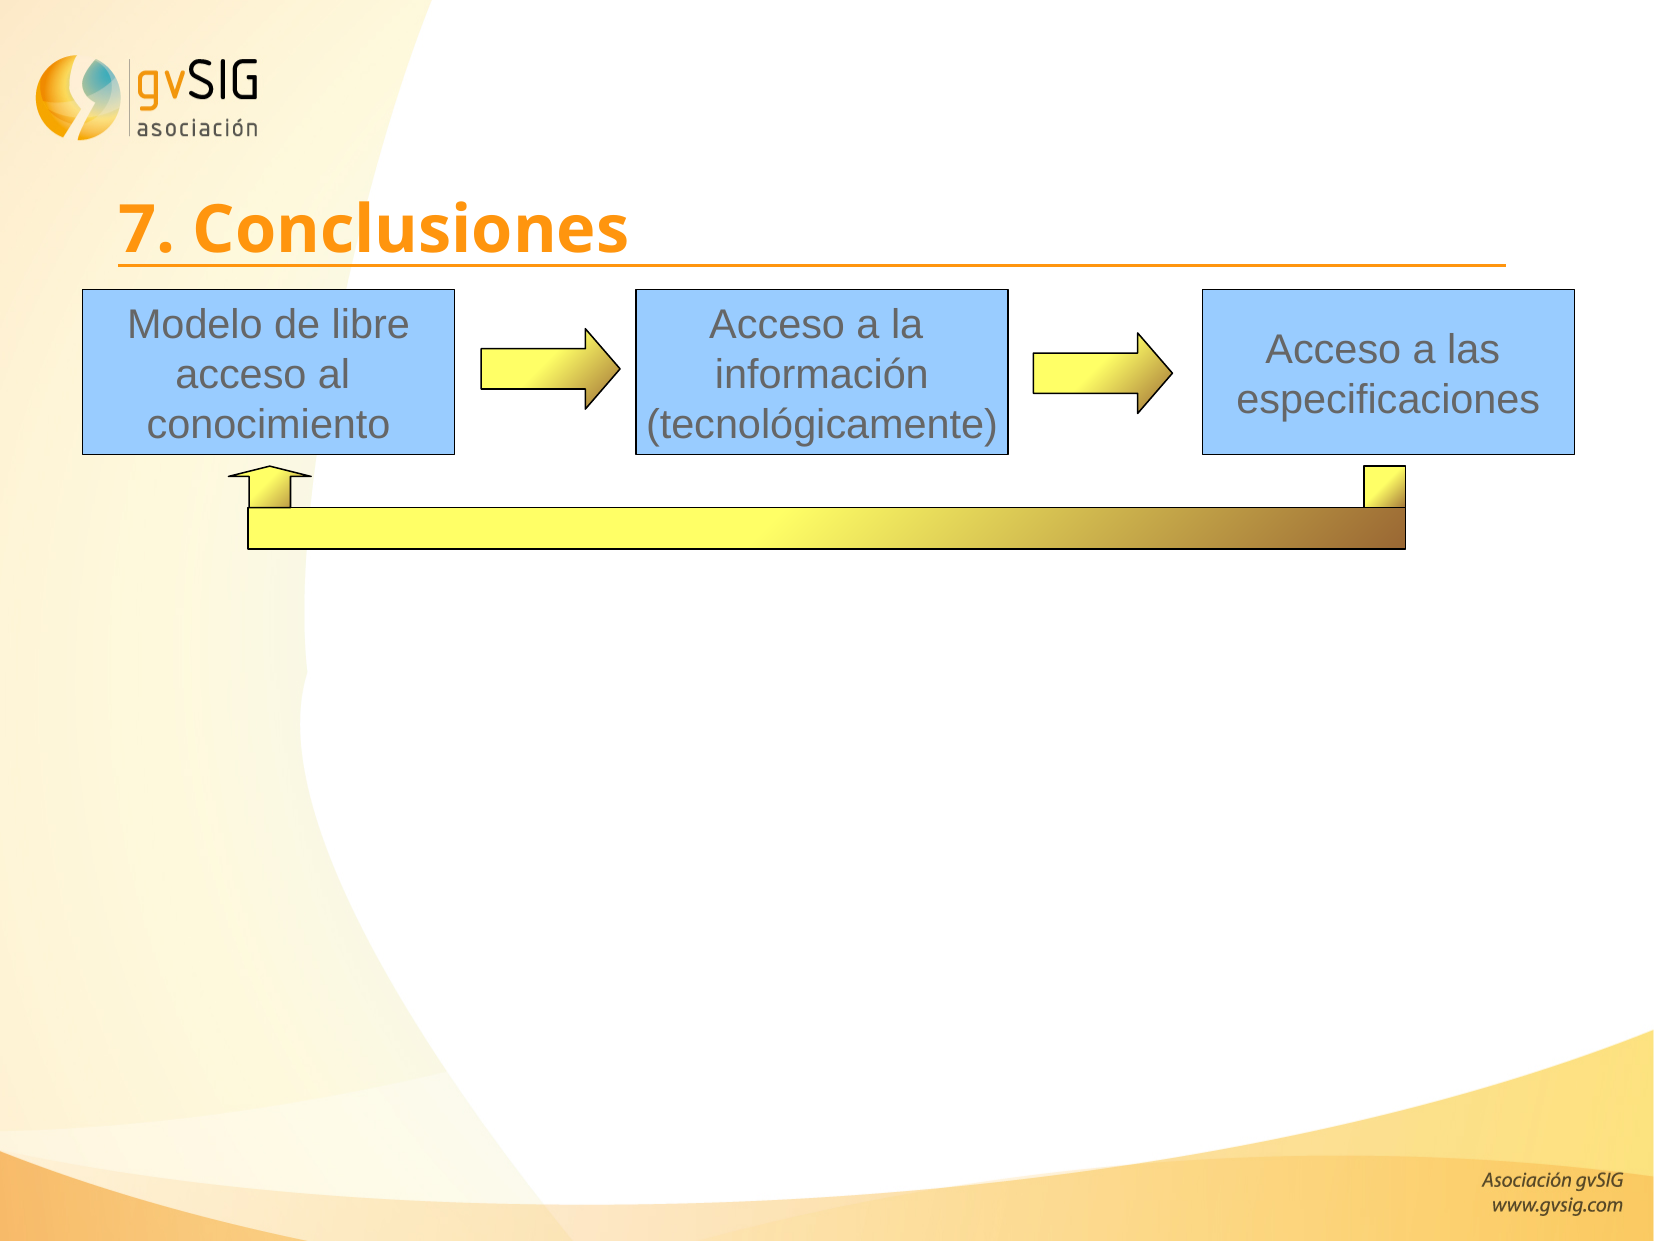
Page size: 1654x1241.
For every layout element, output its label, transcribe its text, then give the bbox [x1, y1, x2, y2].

title 7. Conclusiones [118, 177, 1607, 276]
text_box [1033, 332, 1173, 414]
text_box Acceso a la información (tecnológicamente) [636, 289, 1009, 455]
picture [0, 0, 1654, 1241]
text_box [228, 466, 1406, 549]
text_box Modelo de libre acceso al conocimiento [82, 289, 455, 455]
text_box Acceso a las especificaciones [1202, 289, 1575, 455]
text_box [481, 328, 621, 410]
